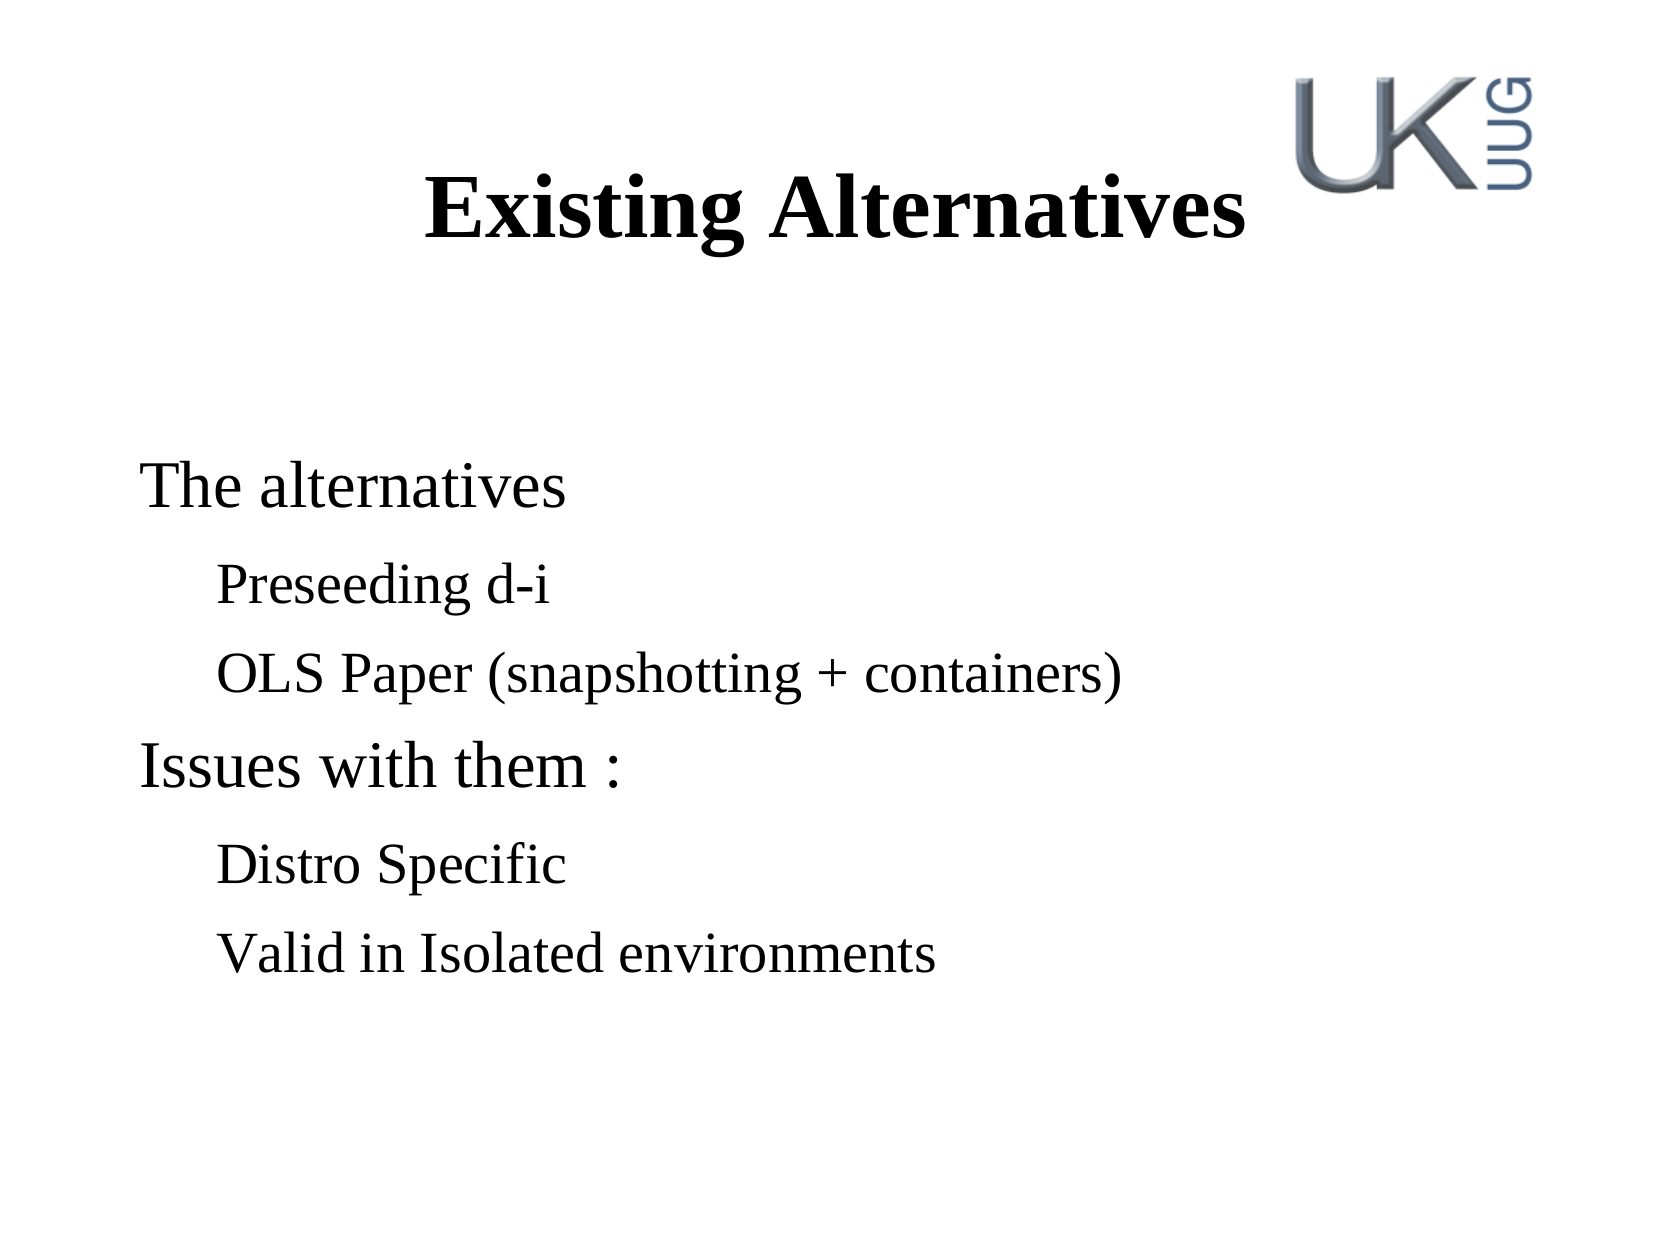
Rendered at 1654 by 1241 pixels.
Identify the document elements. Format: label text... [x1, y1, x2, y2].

picture [1289, 74, 1538, 196]
title Existing Alternatives [121, 102, 1534, 311]
list The alternatives Preseeding d-i OLS Paper (snapshotting + containers) Issues with them : Distro Specific Valid in Isolated environments [121, 344, 1534, 1127]
